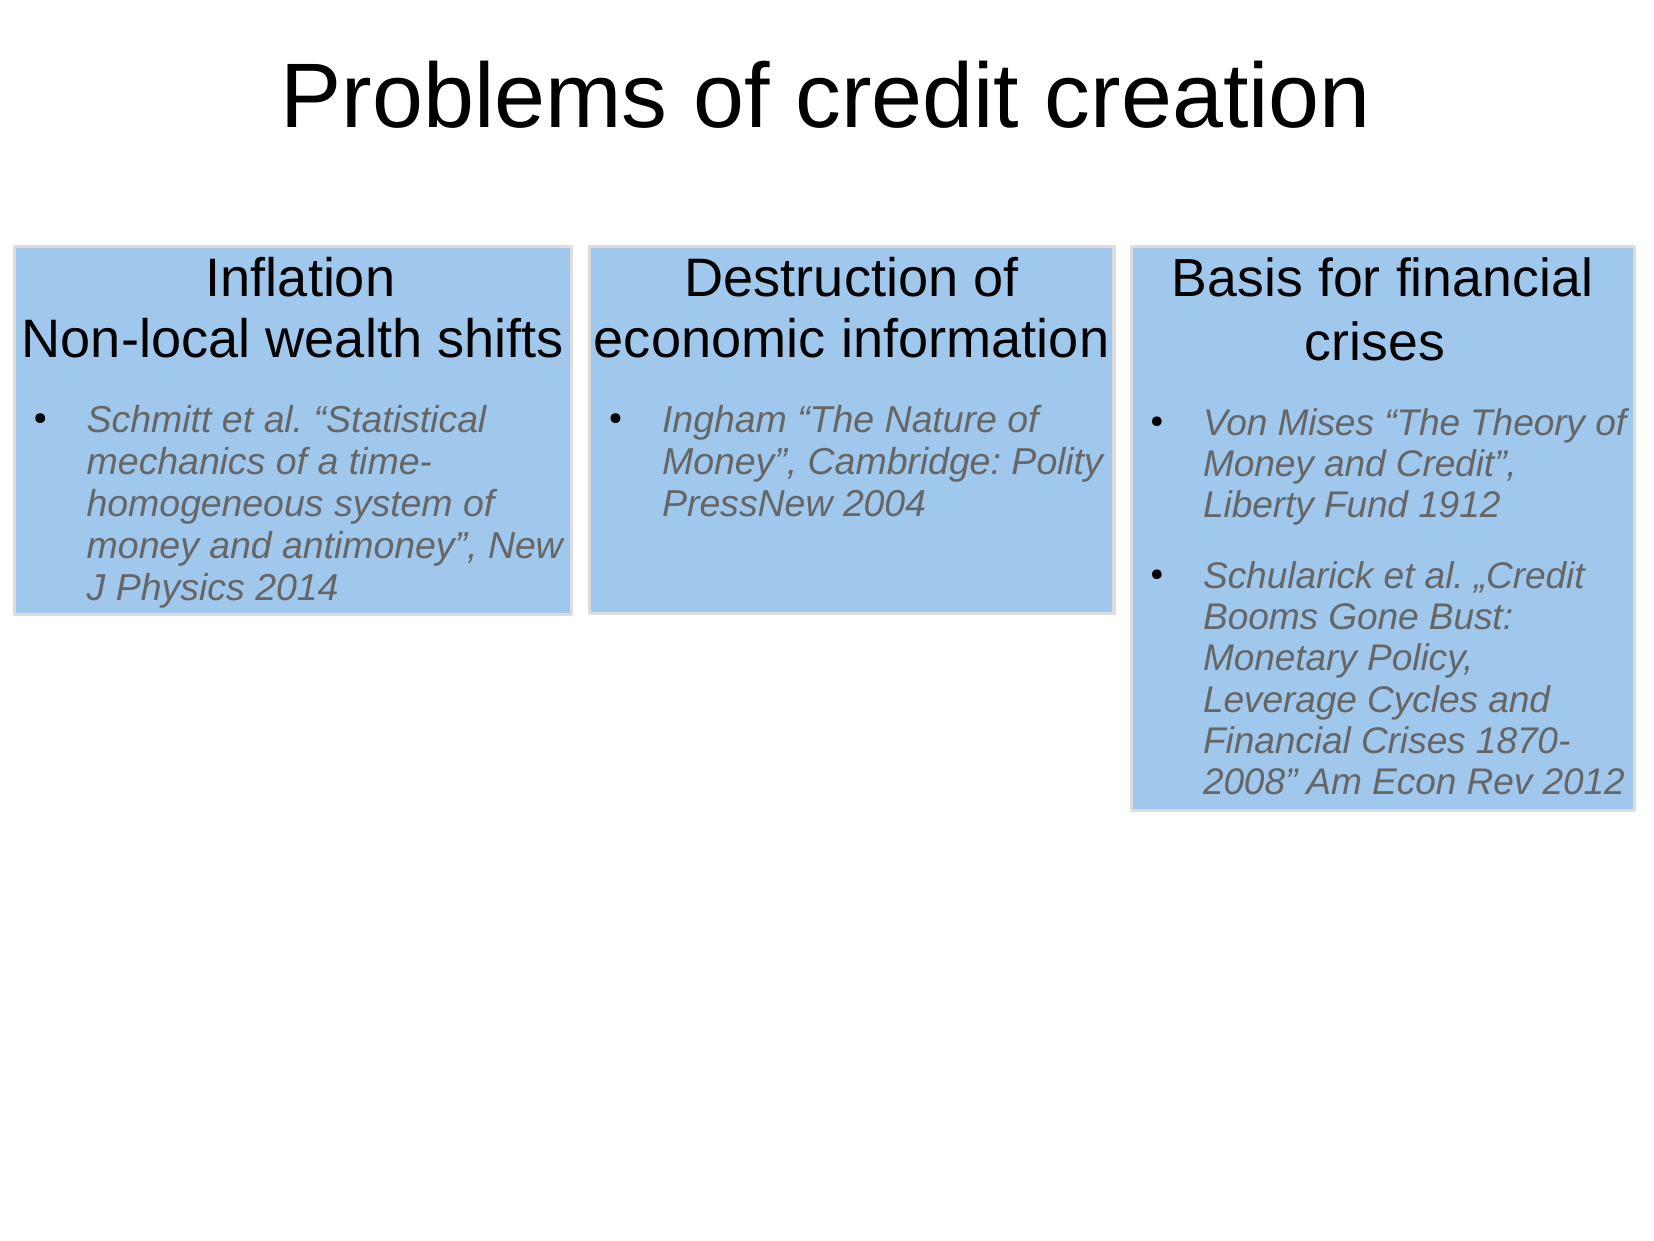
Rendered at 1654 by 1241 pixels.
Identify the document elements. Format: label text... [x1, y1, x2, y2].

title Problems of credit creation [82, 44, 1571, 147]
list Destruction of economic information Ingham “The Nature of Money”, Cambridge: Polity PressNew 2004 [589, 246, 1114, 614]
list Basis for financial crises Von Mises “The Theory of Money and Credit”, Liberty Fund 1912 Schularick et al. „Credit Booms Gone Bust: Monetary Policy, Leverage Cycles and Financial Crises 1870-2008” Am Econ Rev 2012 [1131, 246, 1635, 811]
list Inflation Non-local wealth shifts Schmitt et al. “Statistical mechanics of a time-homogeneous system of money and antimoney”, New J Physics 2014 [14, 246, 572, 615]
